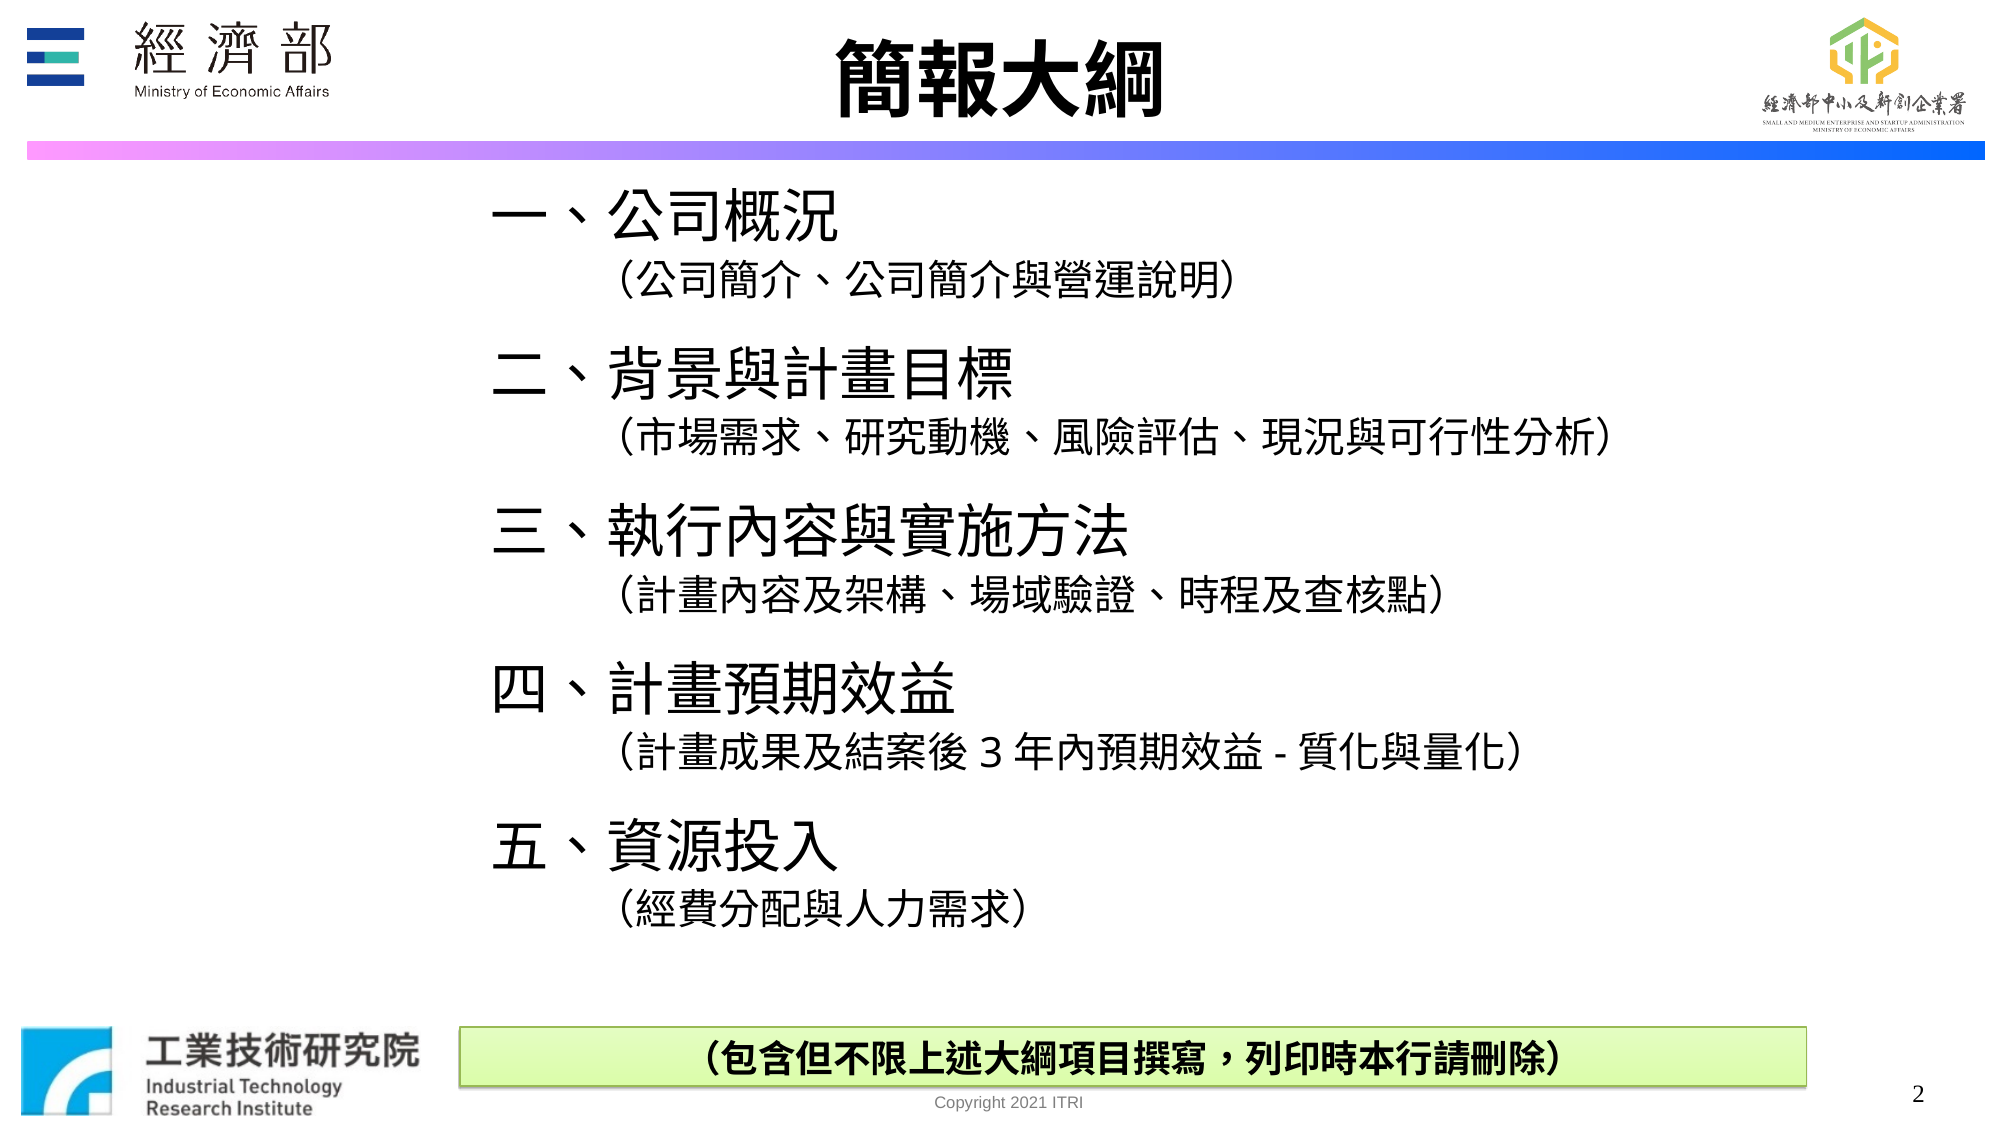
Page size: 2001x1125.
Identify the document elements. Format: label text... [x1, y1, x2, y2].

list 一、公司概況 （公司簡介、公司簡介與營運說明） 二、背景與計畫目標 （市場需求、研究動機、風險評估、現況與可行性分析） 三、執行內容與實施方法 （計畫內容及架構、場域驗證、時程及查核點） 四、計畫預期效益 （計畫成果及結案後3年內預期效益-質化與量化） 五、資源投入 （經費分配與人力需求） [487, 177, 1913, 1020]
text_box （包含但不限上述大綱項目撰寫，列印時本行請刪除） [460, 1027, 1806, 1086]
title 簡報大綱 [407, 19, 1593, 112]
table_cell 20% [1602, 141, 1606, 159]
text_box 2 [1897, 1070, 1983, 1121]
